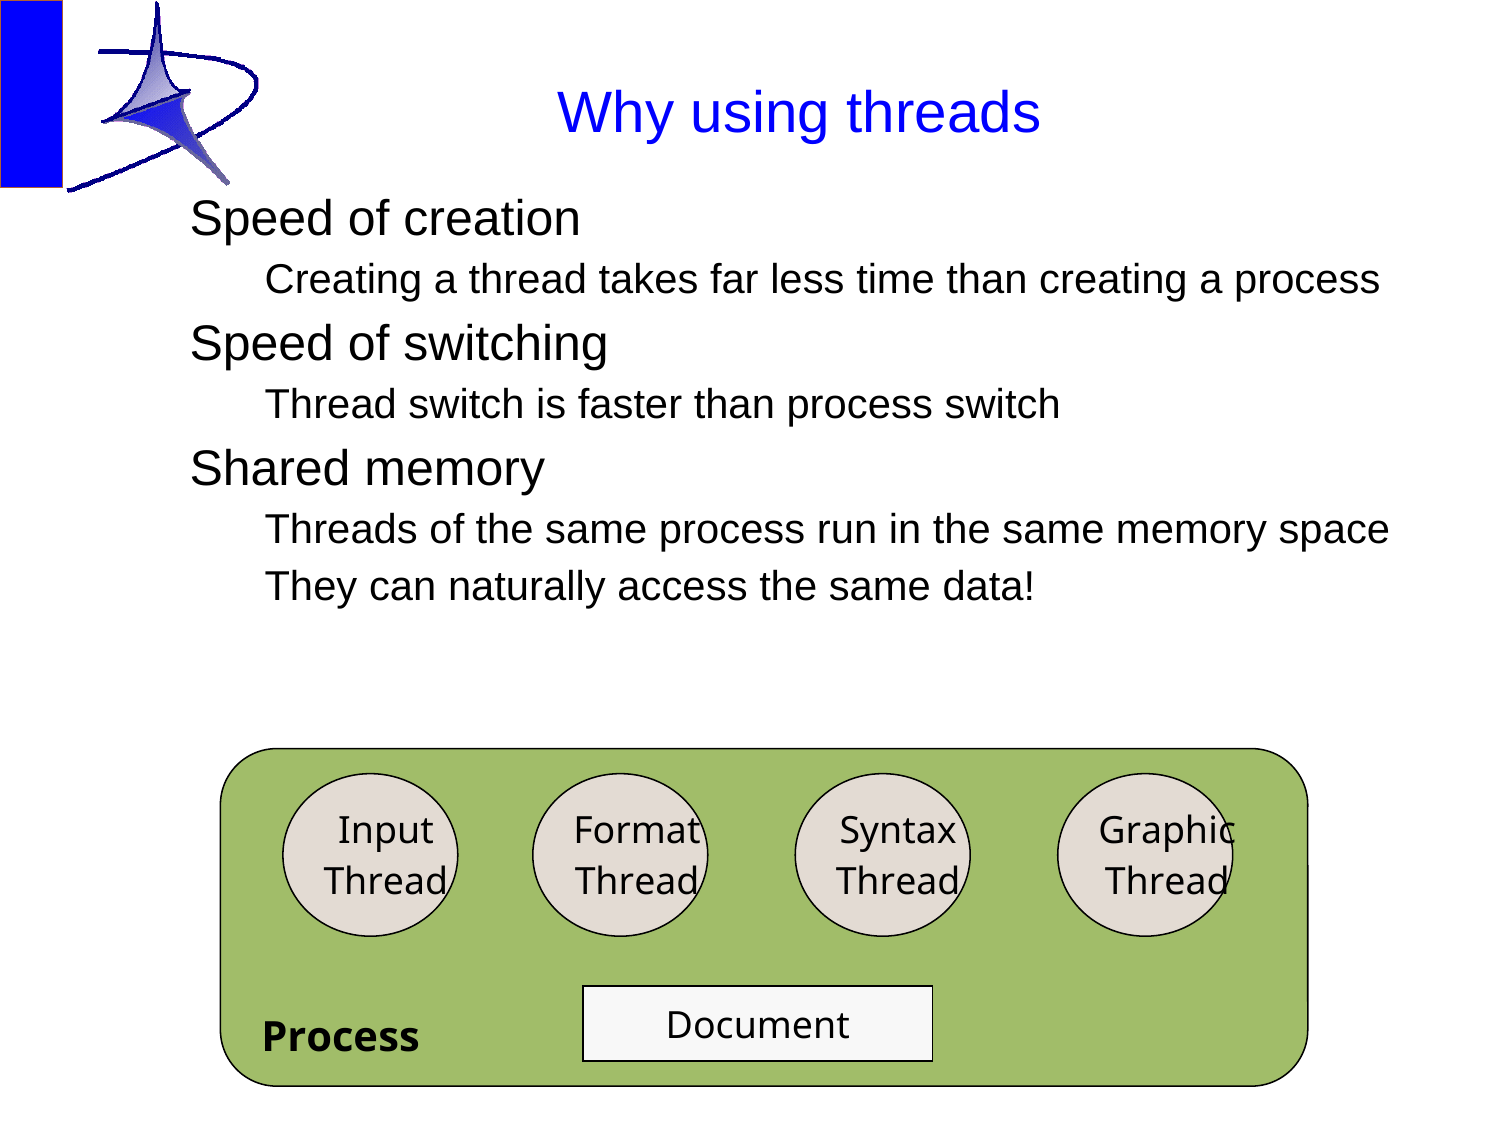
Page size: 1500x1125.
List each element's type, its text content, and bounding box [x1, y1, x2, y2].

text_box Document [582, 986, 933, 1062]
text_box Syntax Thread [795, 773, 971, 937]
text_box Input Thread [282, 773, 458, 937]
list Speed of creation Creating a thread takes far less time than creating a process Speed of switching Thread switch is faster than process switch Shared memory Threads of the same process run in the same memory space They can naturally access the same data! [174, 182, 1425, 711]
text_box Process [246, 998, 436, 1072]
title Why using threads [174, 61, 1425, 164]
text_box Format Thread [532, 773, 708, 937]
picture [62, 0, 263, 197]
text_box [220, 748, 1308, 1087]
text_box Graphic Thread [1057, 773, 1233, 937]
